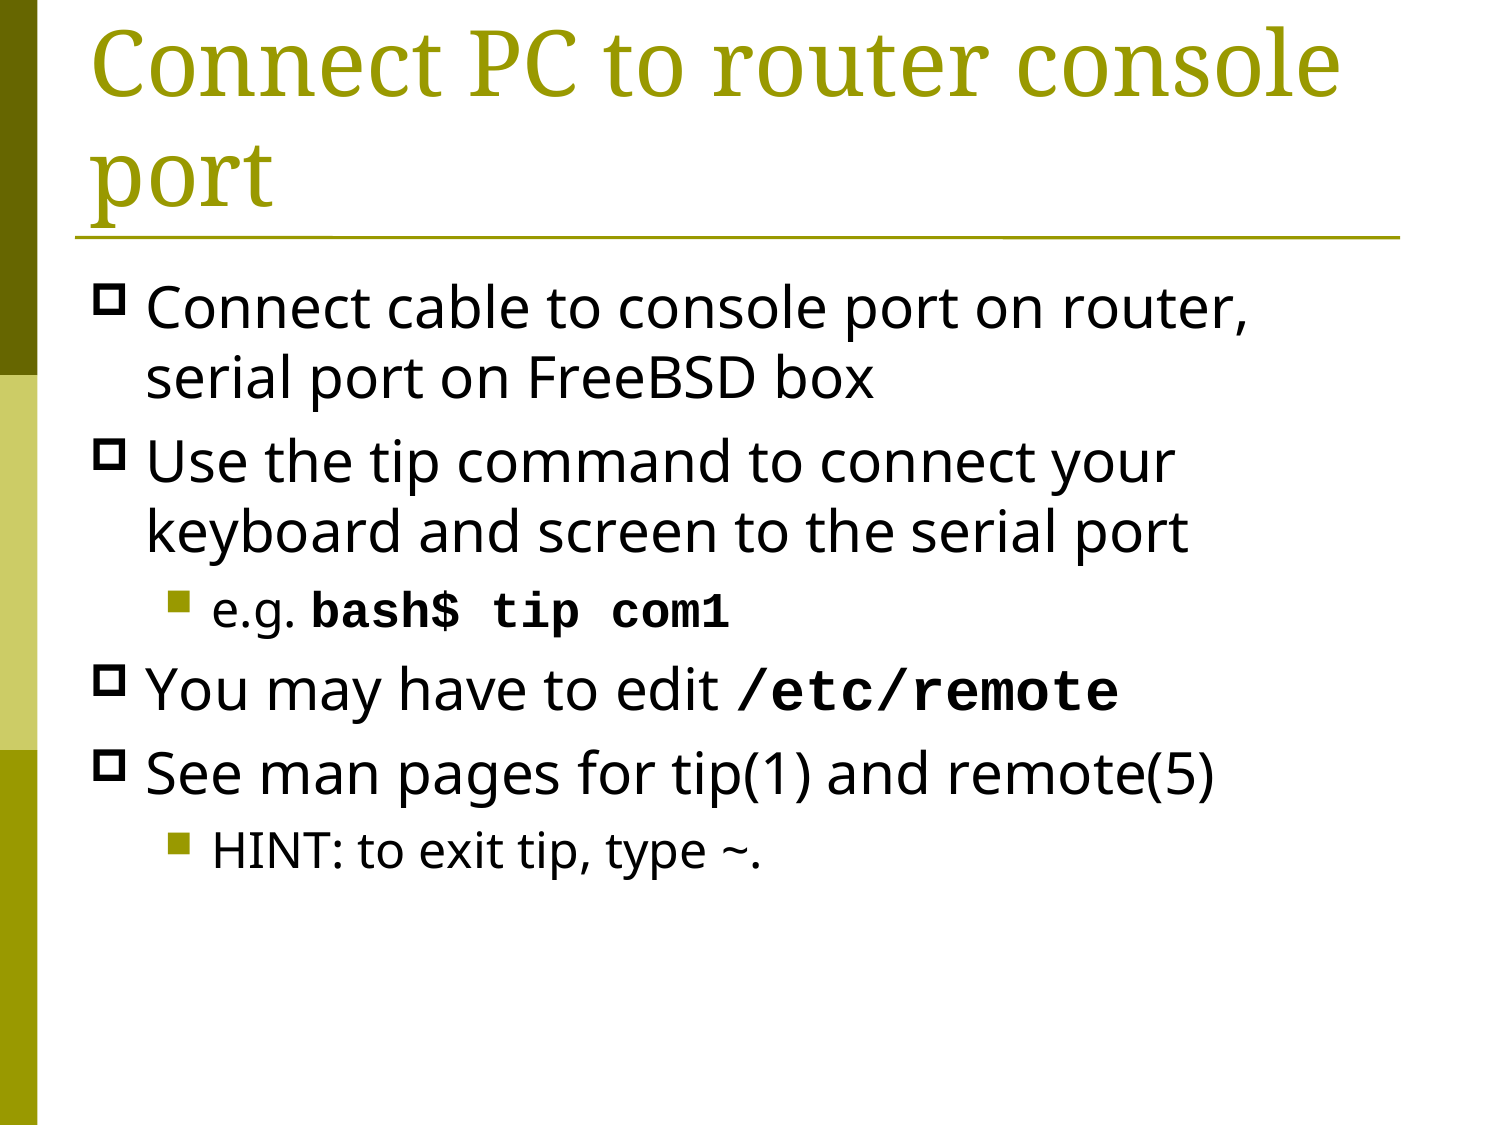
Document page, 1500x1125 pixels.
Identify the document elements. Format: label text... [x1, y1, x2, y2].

title Connect PC to router console port [75, 45, 1426, 233]
list Connect cable to console port on router, serial port on FreeBSD box Use the tip command to connect your keyboard and screen to the serial port e.g. bash$ tip com1 You may have to edit /etc/remote See man pages for tip(1) and remote(5) HINT: to exit tip, type ~. [75, 262, 1426, 1006]
